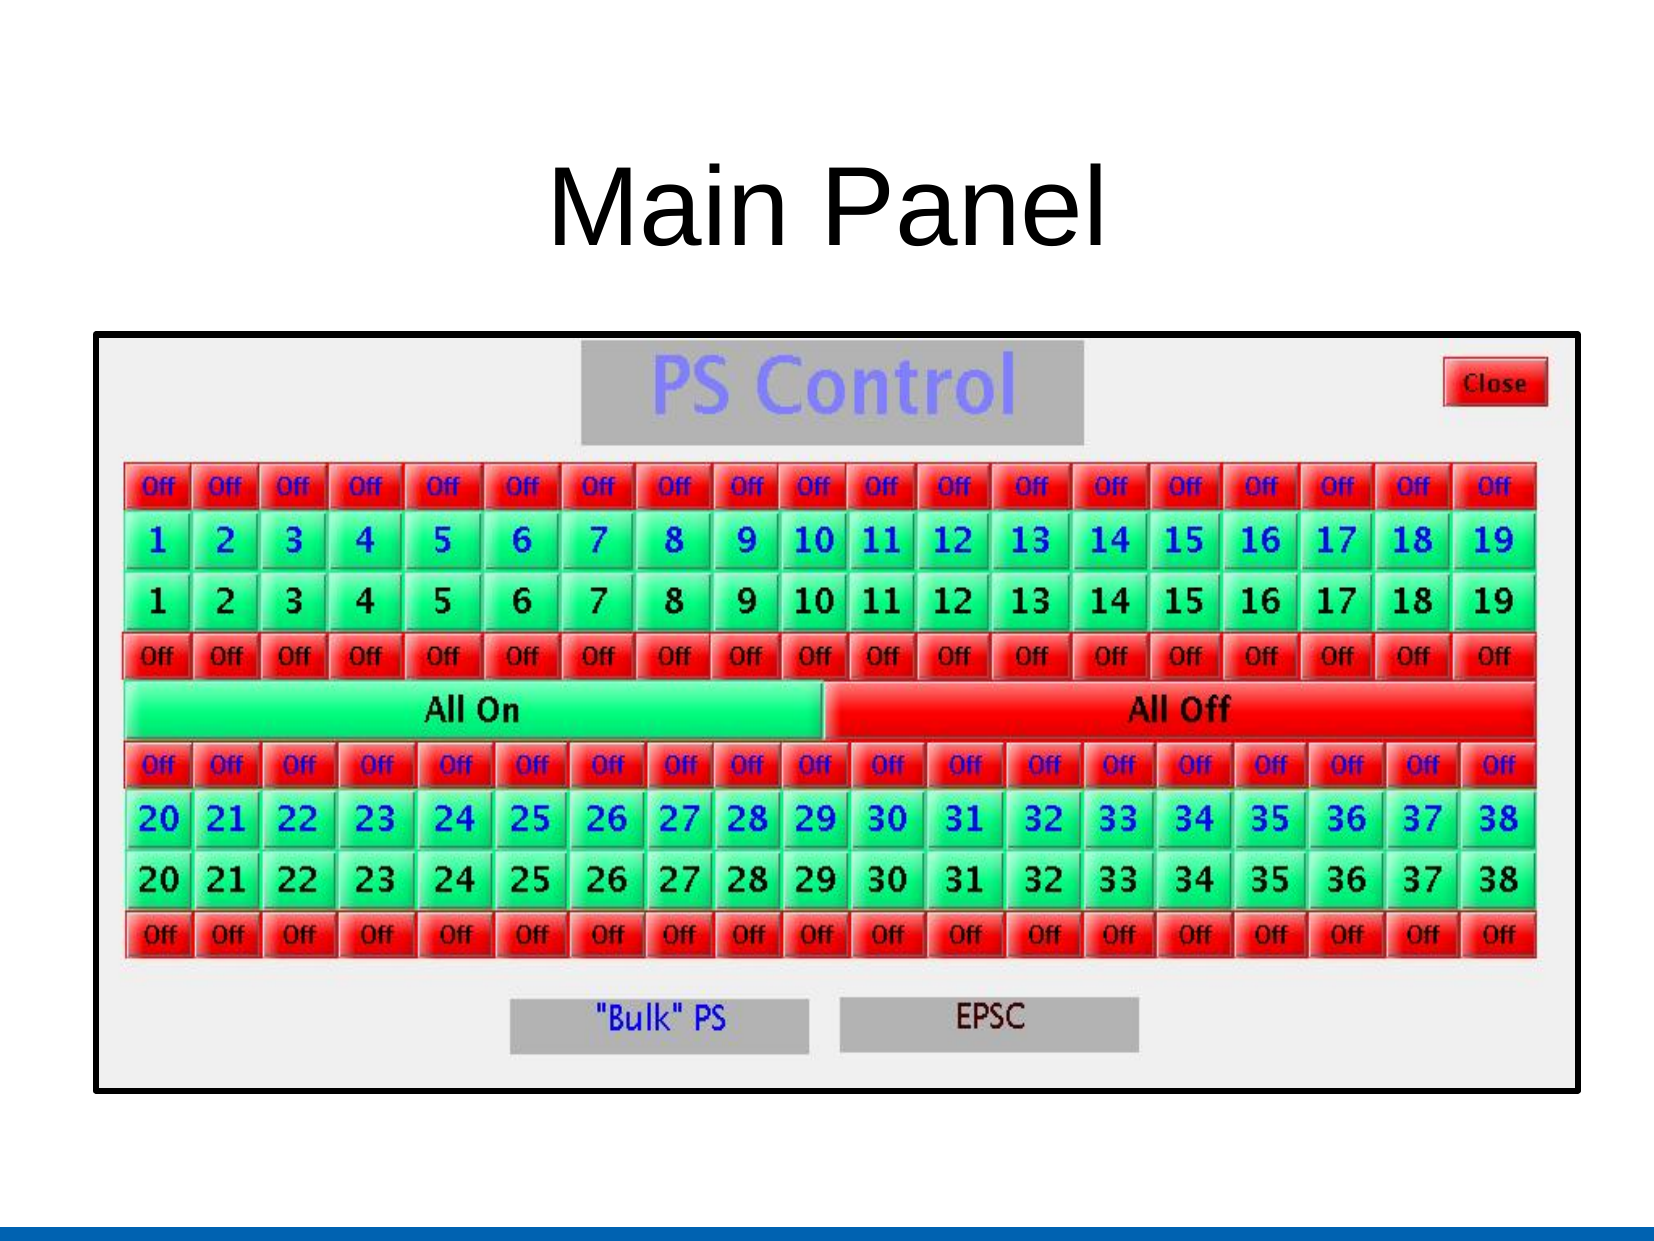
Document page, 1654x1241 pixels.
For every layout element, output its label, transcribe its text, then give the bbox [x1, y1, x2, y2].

title Main Panel [121, 102, 1533, 311]
picture [98, 337, 1576, 1088]
